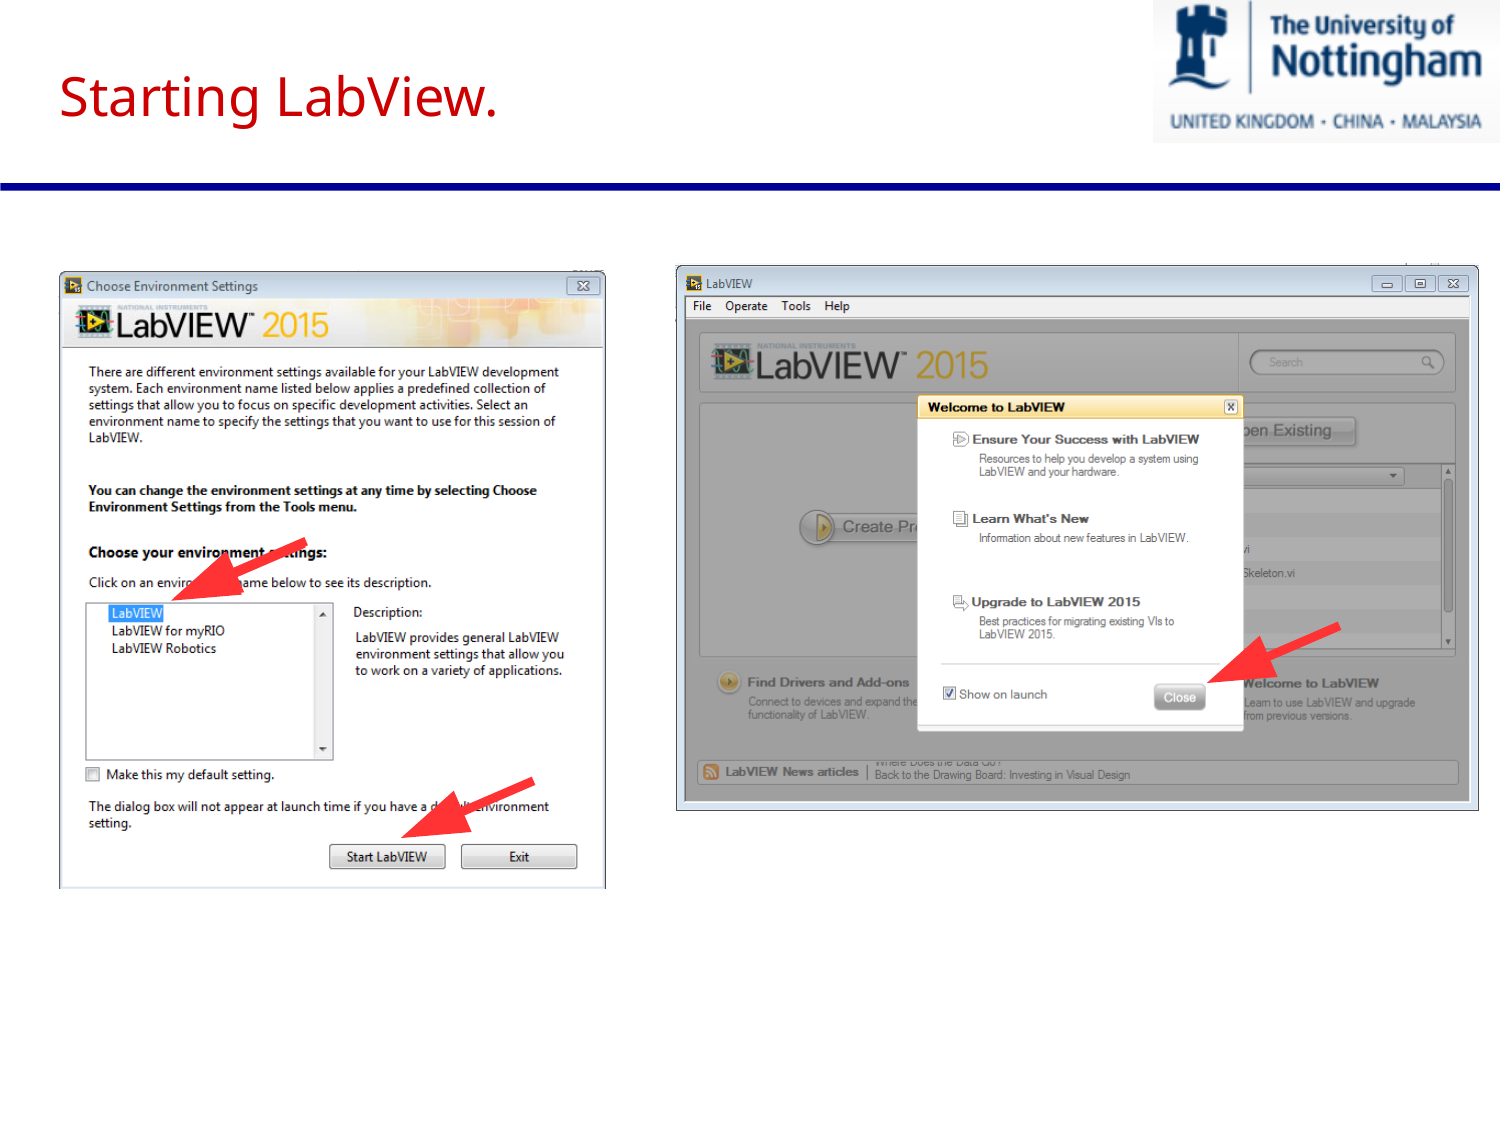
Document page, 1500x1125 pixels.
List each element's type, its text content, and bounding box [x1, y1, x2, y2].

picture [58, 270, 606, 889]
picture [675, 263, 1479, 811]
title Starting LabView. [59, 50, 1297, 141]
picture [1153, 0, 1500, 143]
